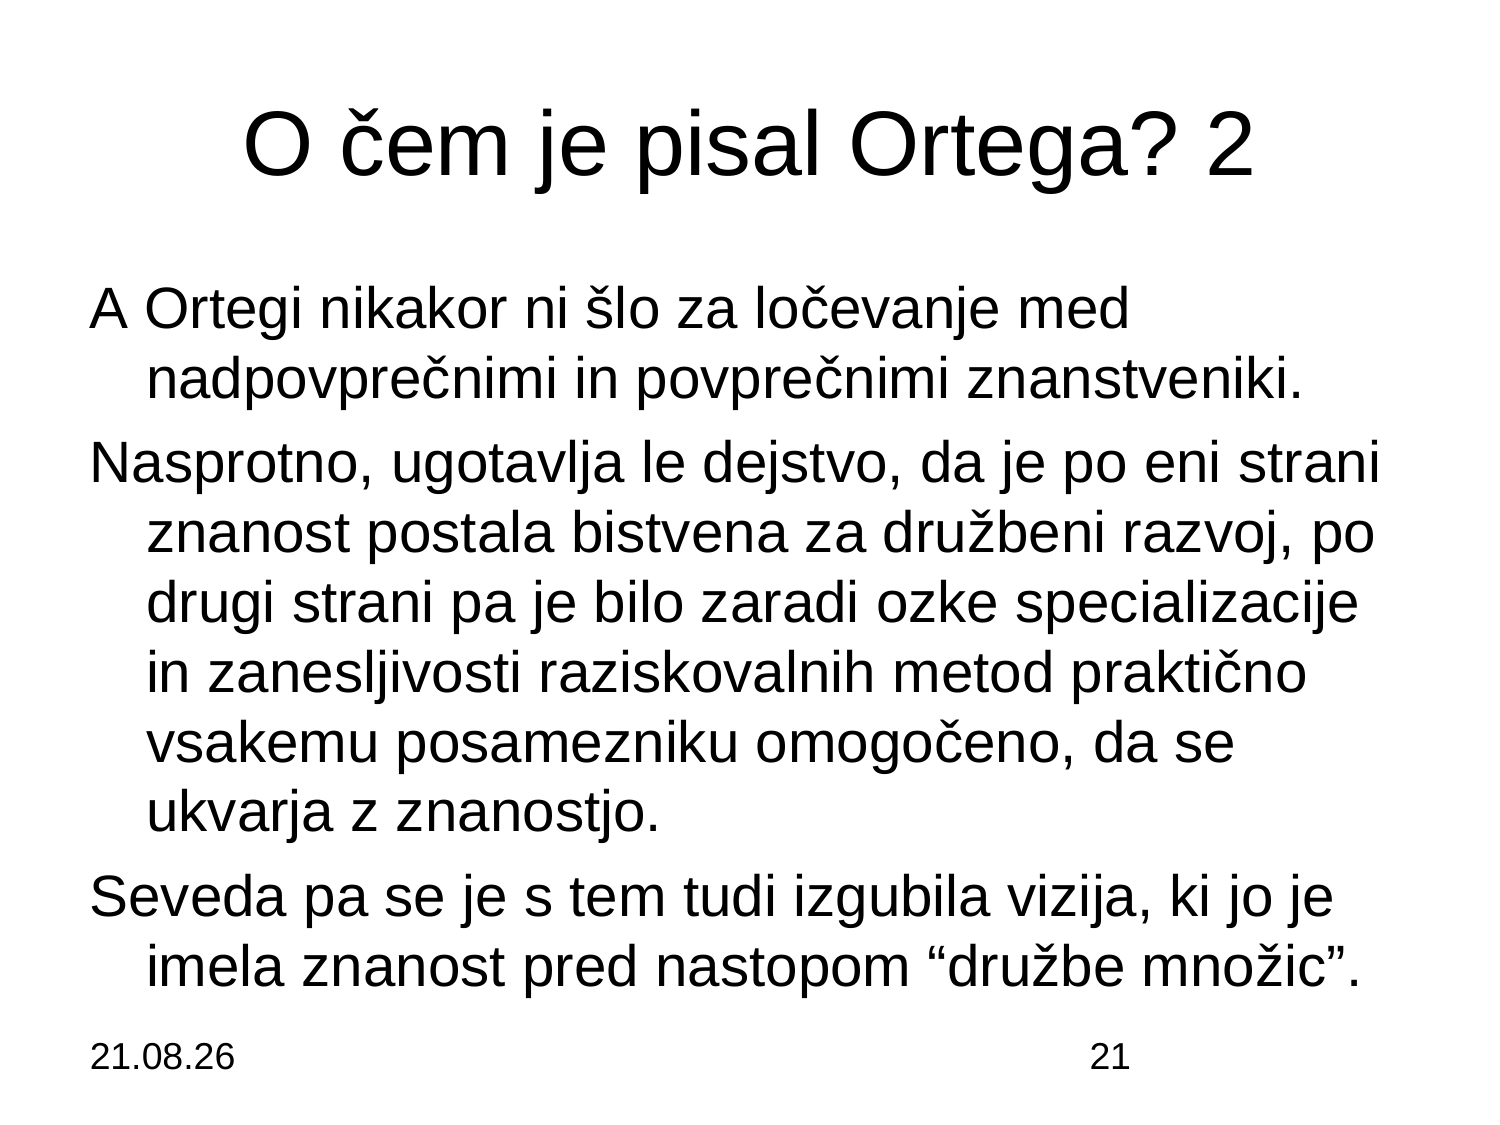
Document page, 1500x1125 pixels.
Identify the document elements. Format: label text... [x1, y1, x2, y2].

list A Ortegi nikakor ni šlo za ločevanje med nadpovprečnimi in povprečnimi znanstveniki. Nasprotno, ugotavlja le dejstvo, da je po eni strani znanost postala bistvena za družbeni razvoj, po drugi strani pa je bilo zaradi ozke specializacije in zanesljivosti raziskovalnih metod praktično vsakemu posamezniku omogočeno, da se ukvarja z znanostjo. Seveda pa se je s tem tudi izgubila vizija, ki jo je imela znanost pred nastopom “družbe množic”. [75, 262, 1426, 1035]
title O čem je pisal Ortega? 2 [75, 45, 1426, 233]
